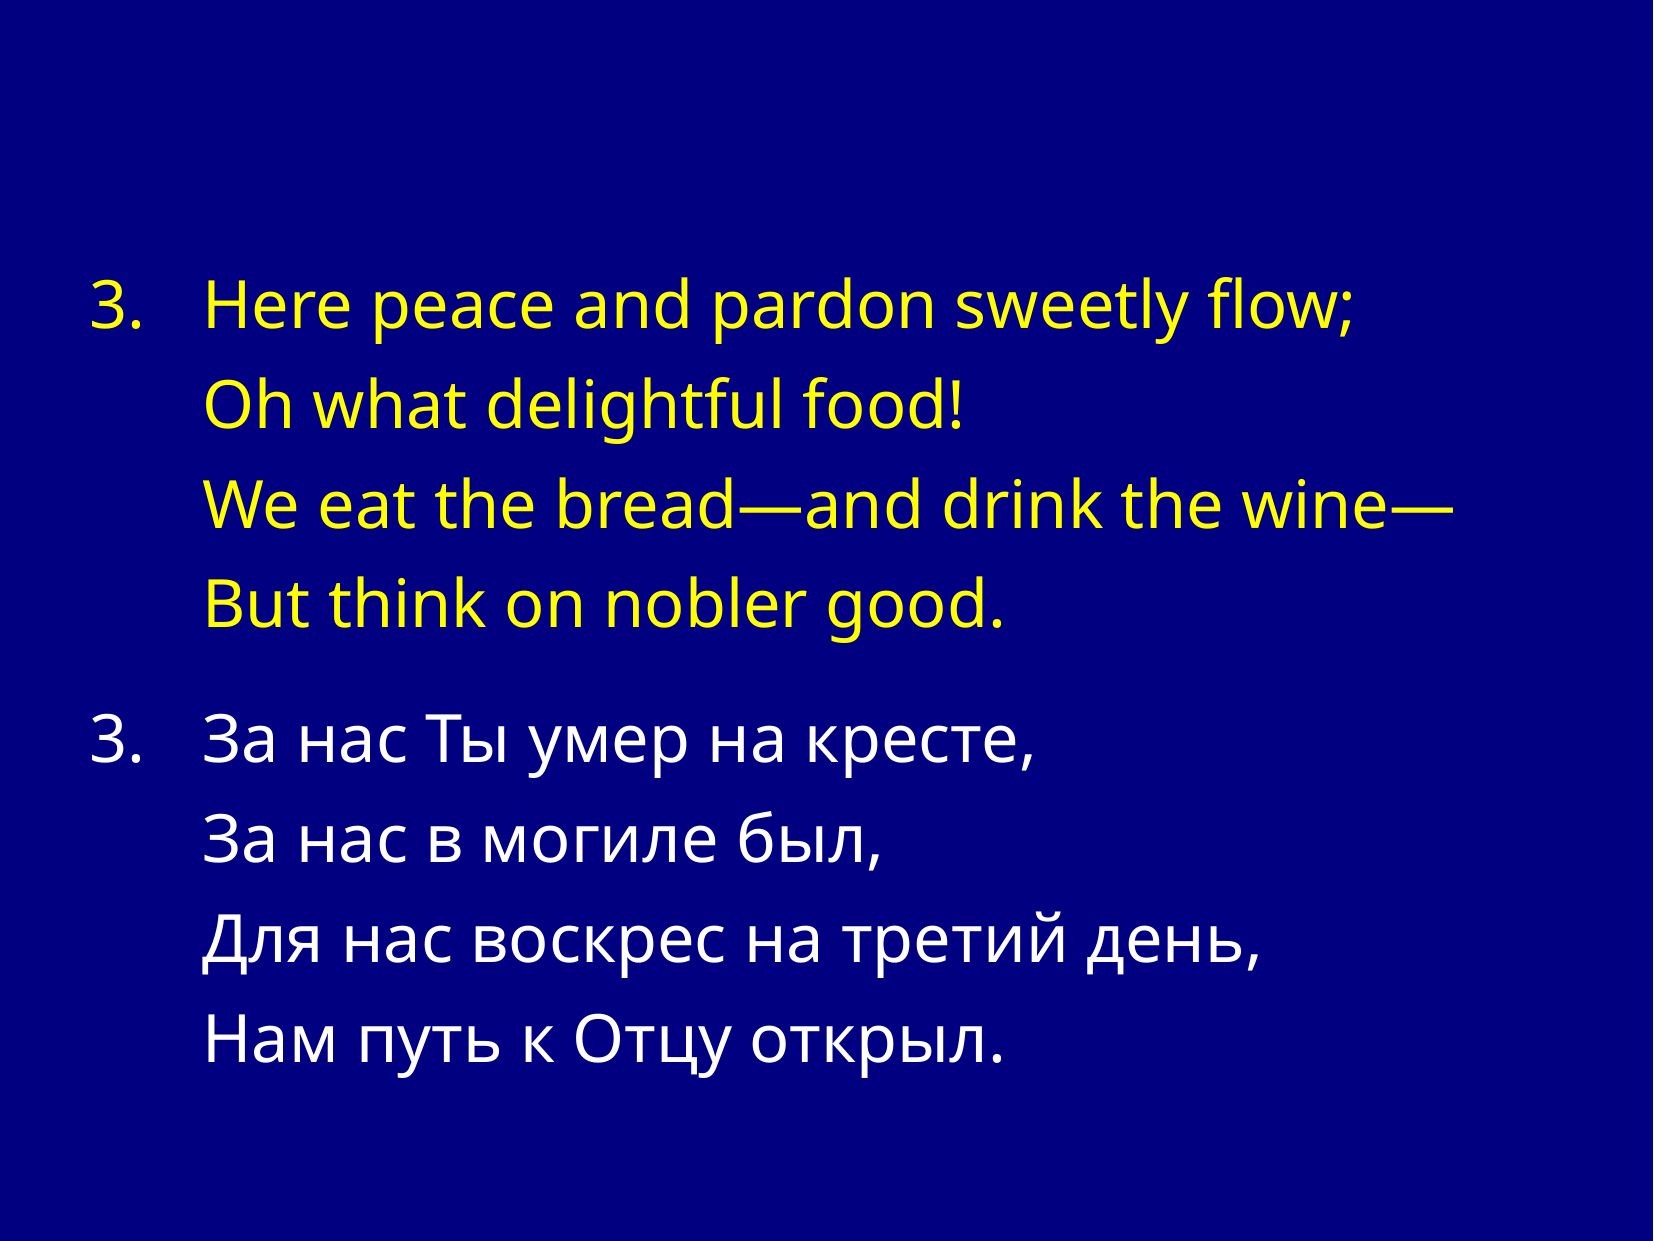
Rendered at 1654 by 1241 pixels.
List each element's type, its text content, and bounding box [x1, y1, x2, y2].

text_box 3. Here peace and pardon sweetly flow; Oh what delightful food! We eat the bread—and drink the wine— But think on nobler good. [75, 150, 1576, 638]
text_box 3. За нас Ты умер на кресте, За нас в могиле был, Для нас воскрес на третий день, Нам путь к Отцу открыл. [75, 675, 1576, 1163]
